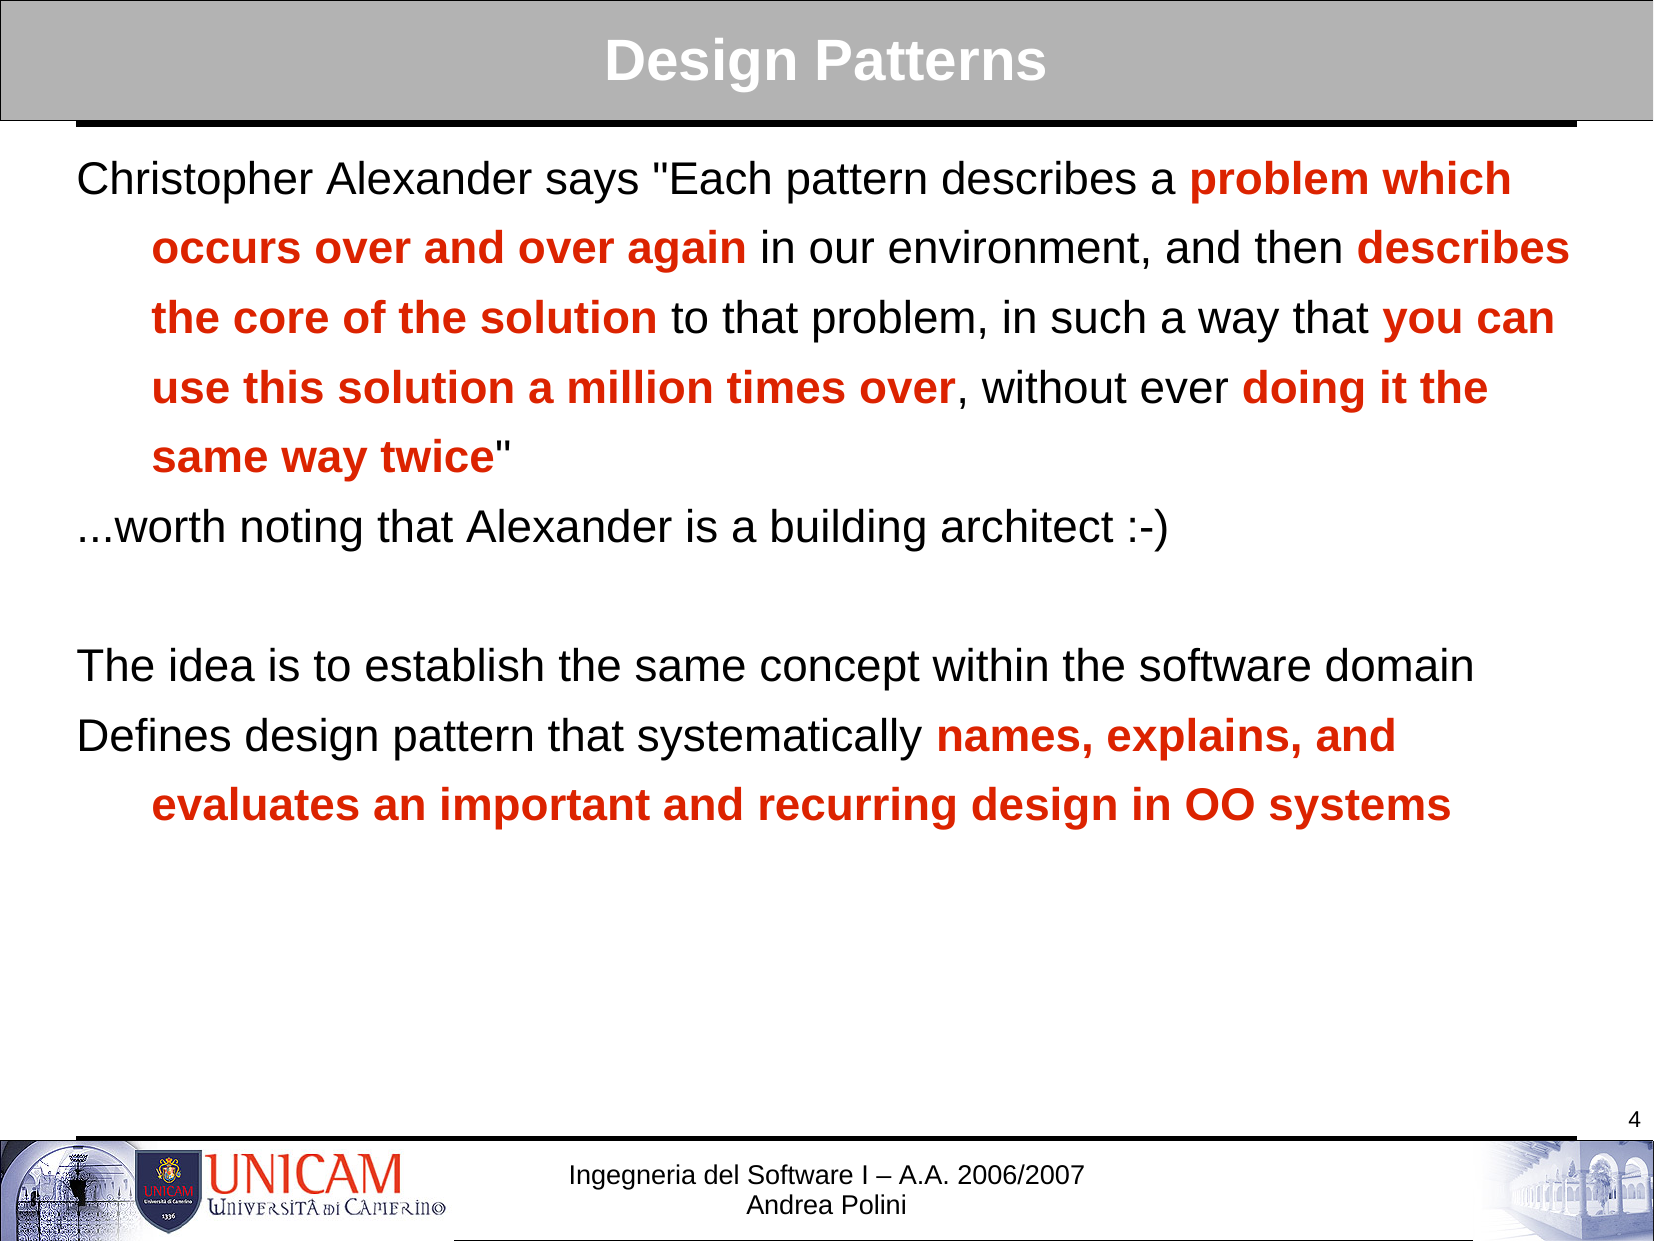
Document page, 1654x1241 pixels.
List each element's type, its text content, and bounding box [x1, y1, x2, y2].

picture [0, 1141, 454, 1241]
picture [1473, 1141, 1654, 1241]
list Christopher Alexander says "Each pattern describes a problem which occurs over and over again in our environment, and then describes the core of the solution to that problem, in such a way that you can use this solution a million times over, without ever doing it the same way twice" ...worth noting that Alexander is a building architect :-) The idea is to establish the same concept within the software domain Defines design pattern that systematically names, explains, and evaluates an important and recurring design in OO systems [76, 152, 1577, 1025]
title Design Patterns [0, 0, 1653, 121]
